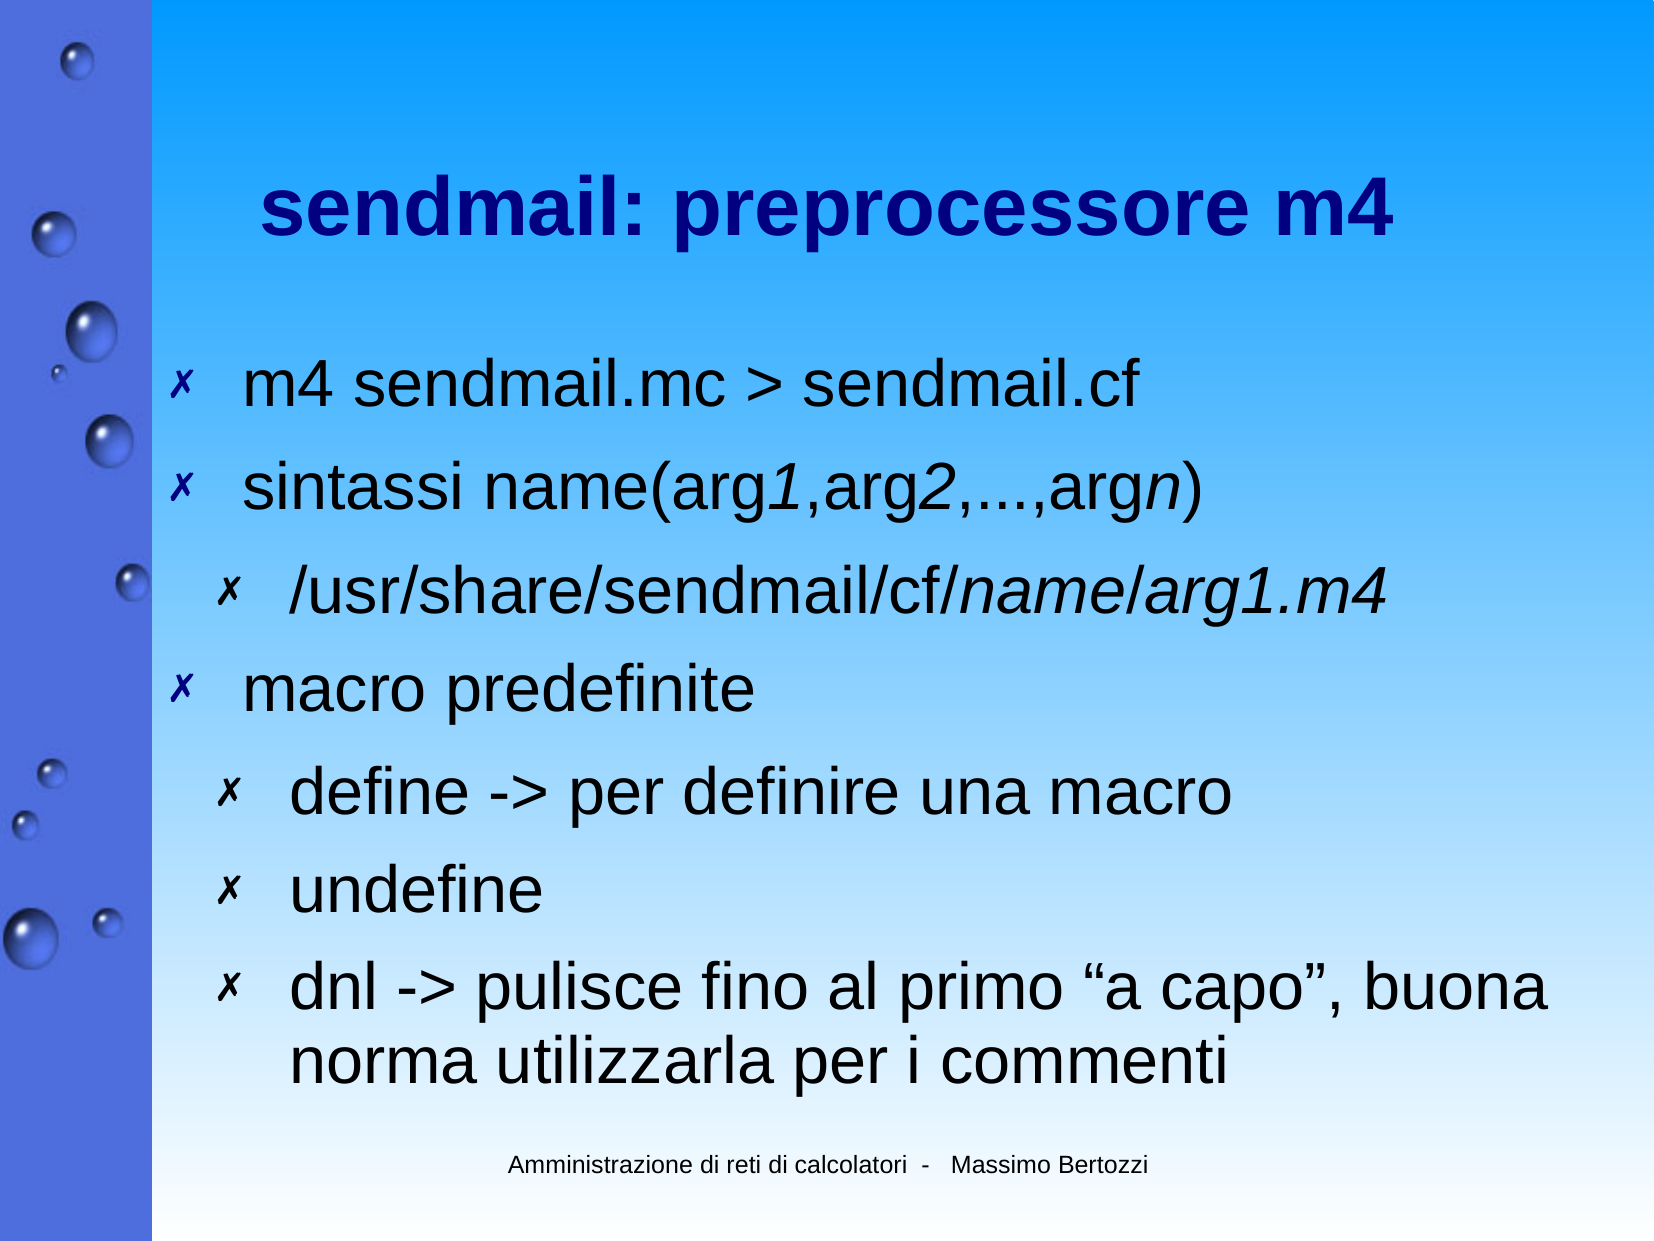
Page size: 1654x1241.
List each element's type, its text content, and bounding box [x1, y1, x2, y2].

picture [0, 0, 152, 1241]
list m4 sendmail.mc > sendmail.cf sintassi name(arg1,arg2,...,argn) /usr/share/sendmail/cf/name/arg1.m4 macro predefinite define -> per definire una macro undefine dnl -> pulisce fino al primo “a capo”, buona norma utilizzarla per i commenti [159, 346, 1572, 1128]
title sendmail: preprocessore m4 [121, 102, 1534, 311]
